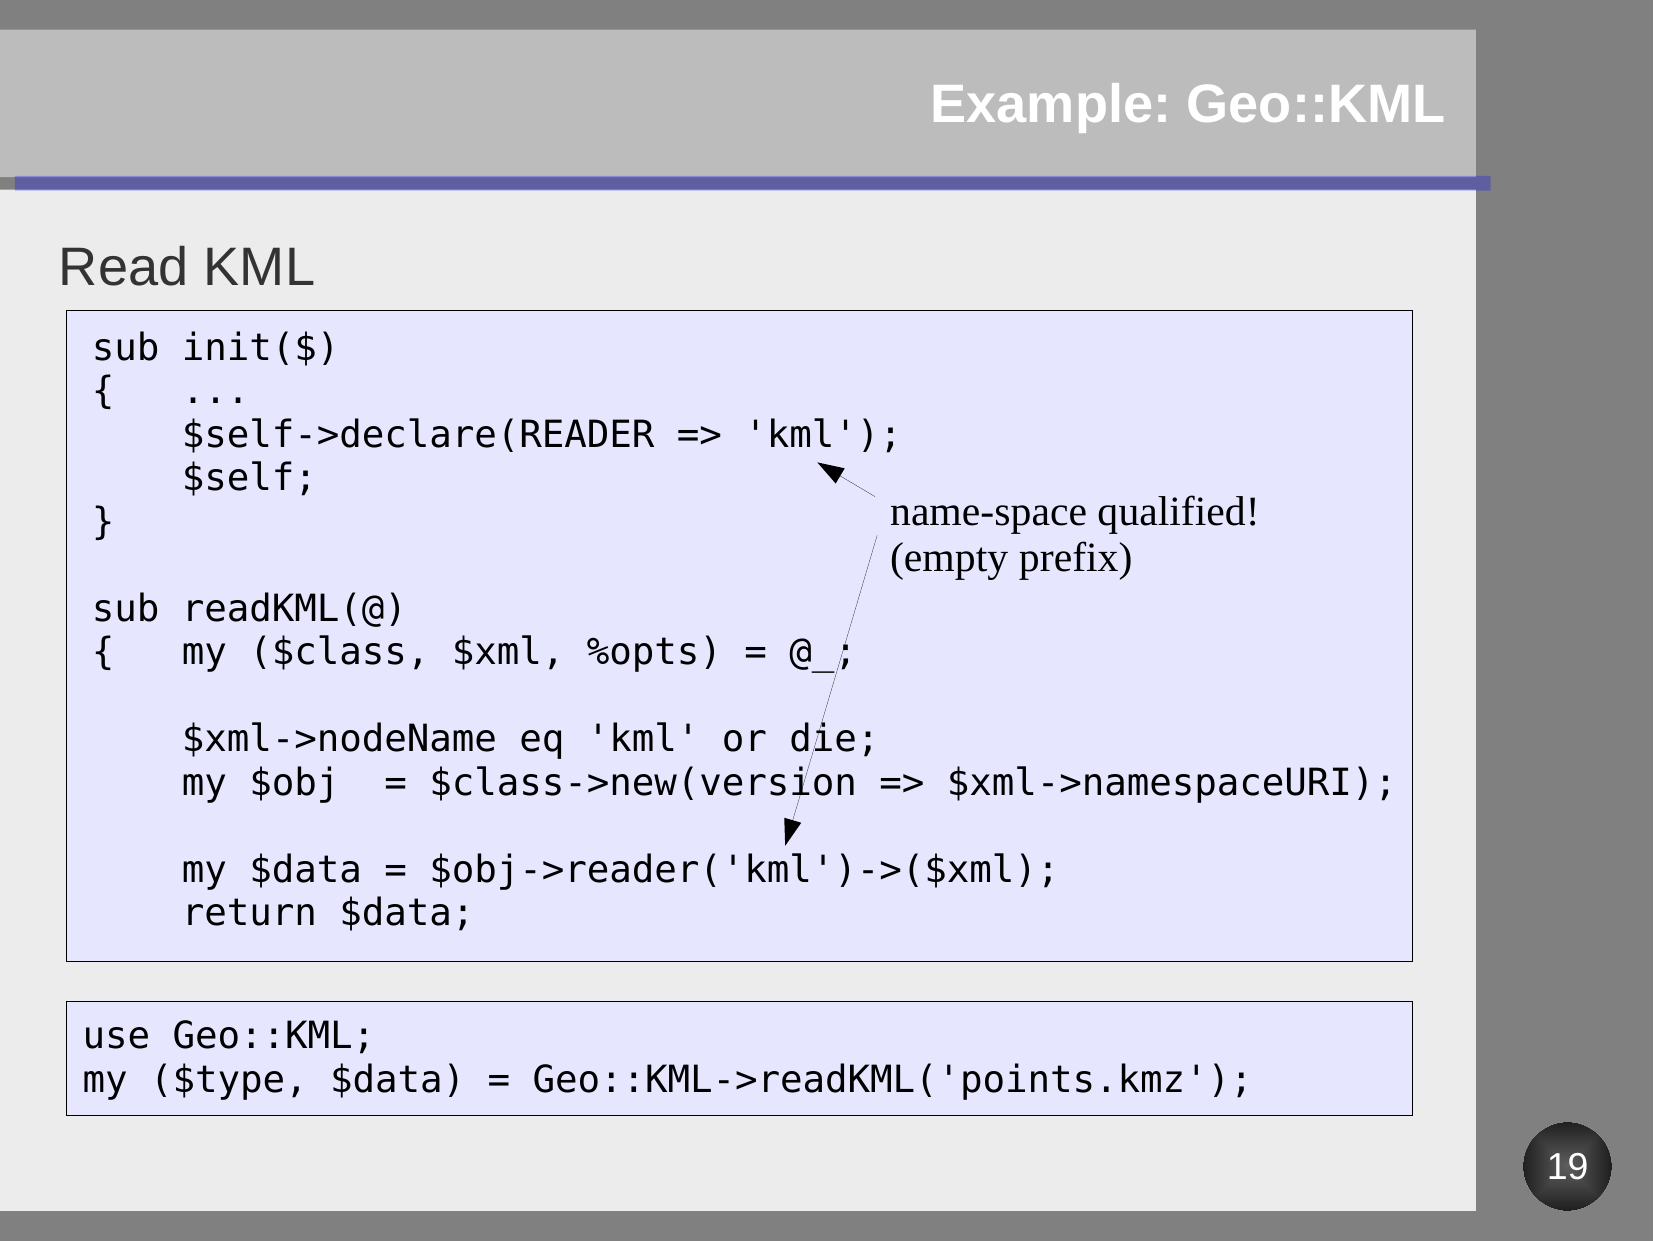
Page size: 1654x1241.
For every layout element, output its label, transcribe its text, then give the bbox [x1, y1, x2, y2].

list Read KML [58, 236, 1417, 309]
text_box [66, 310, 1413, 962]
text_box [66, 1001, 1413, 1116]
text_box use Geo::KML; my ($type, $data) = Geo::KML->readKML('points.kmz'); [82, 1013, 1374, 1102]
title Example: Geo::KML [29, 59, 1447, 148]
text_box name-space qualified! (empty prefix) [890, 488, 1260, 581]
text_box sub init($) { ... $self->declare(READER => 'kml'); $self; } sub readKML(@) { my ($class, $xml, %opts) = @_; $xml->nodeName eq 'kml' or die; my $obj = $class->new(version => $xml->namespaceURI); my $data = $obj->reader('kml')->($xml); return $data; [91, 325, 1398, 935]
